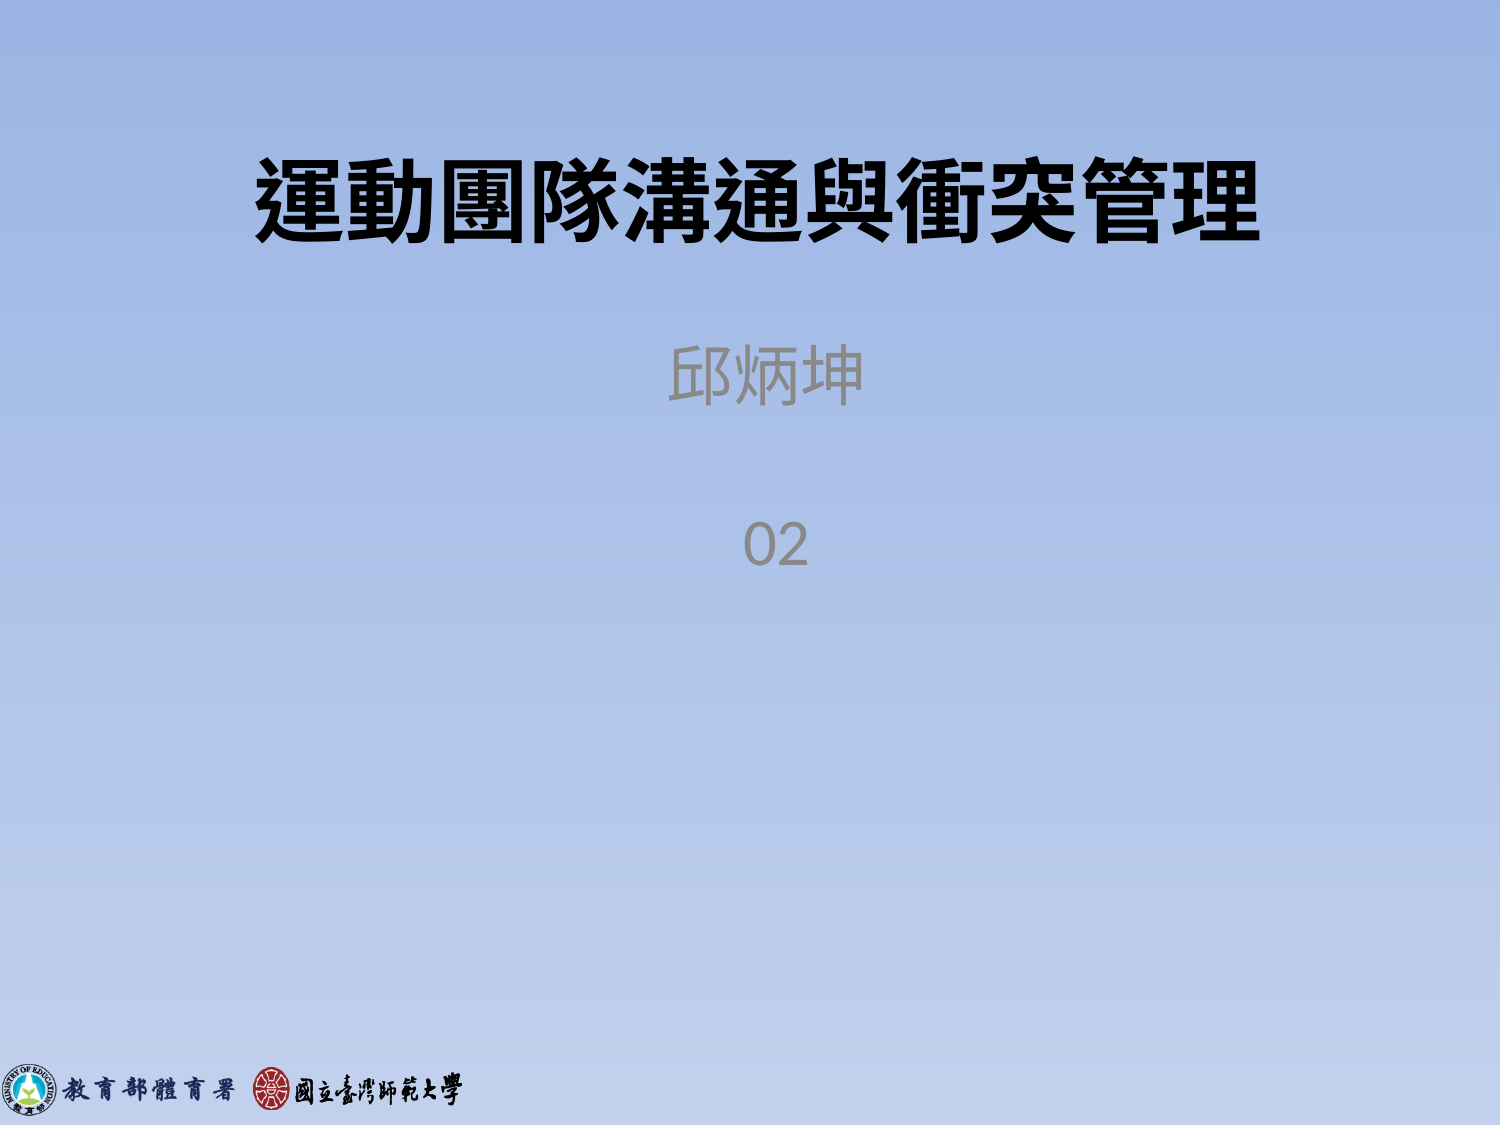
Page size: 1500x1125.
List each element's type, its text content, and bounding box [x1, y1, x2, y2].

subtitle 邱炳坤 [242, 326, 1293, 433]
text_box 02 [251, 491, 1302, 598]
title 運動團隊溝通與衝突管理 [121, 78, 1397, 320]
picture [0, 1051, 243, 1125]
picture [253, 1067, 462, 1110]
